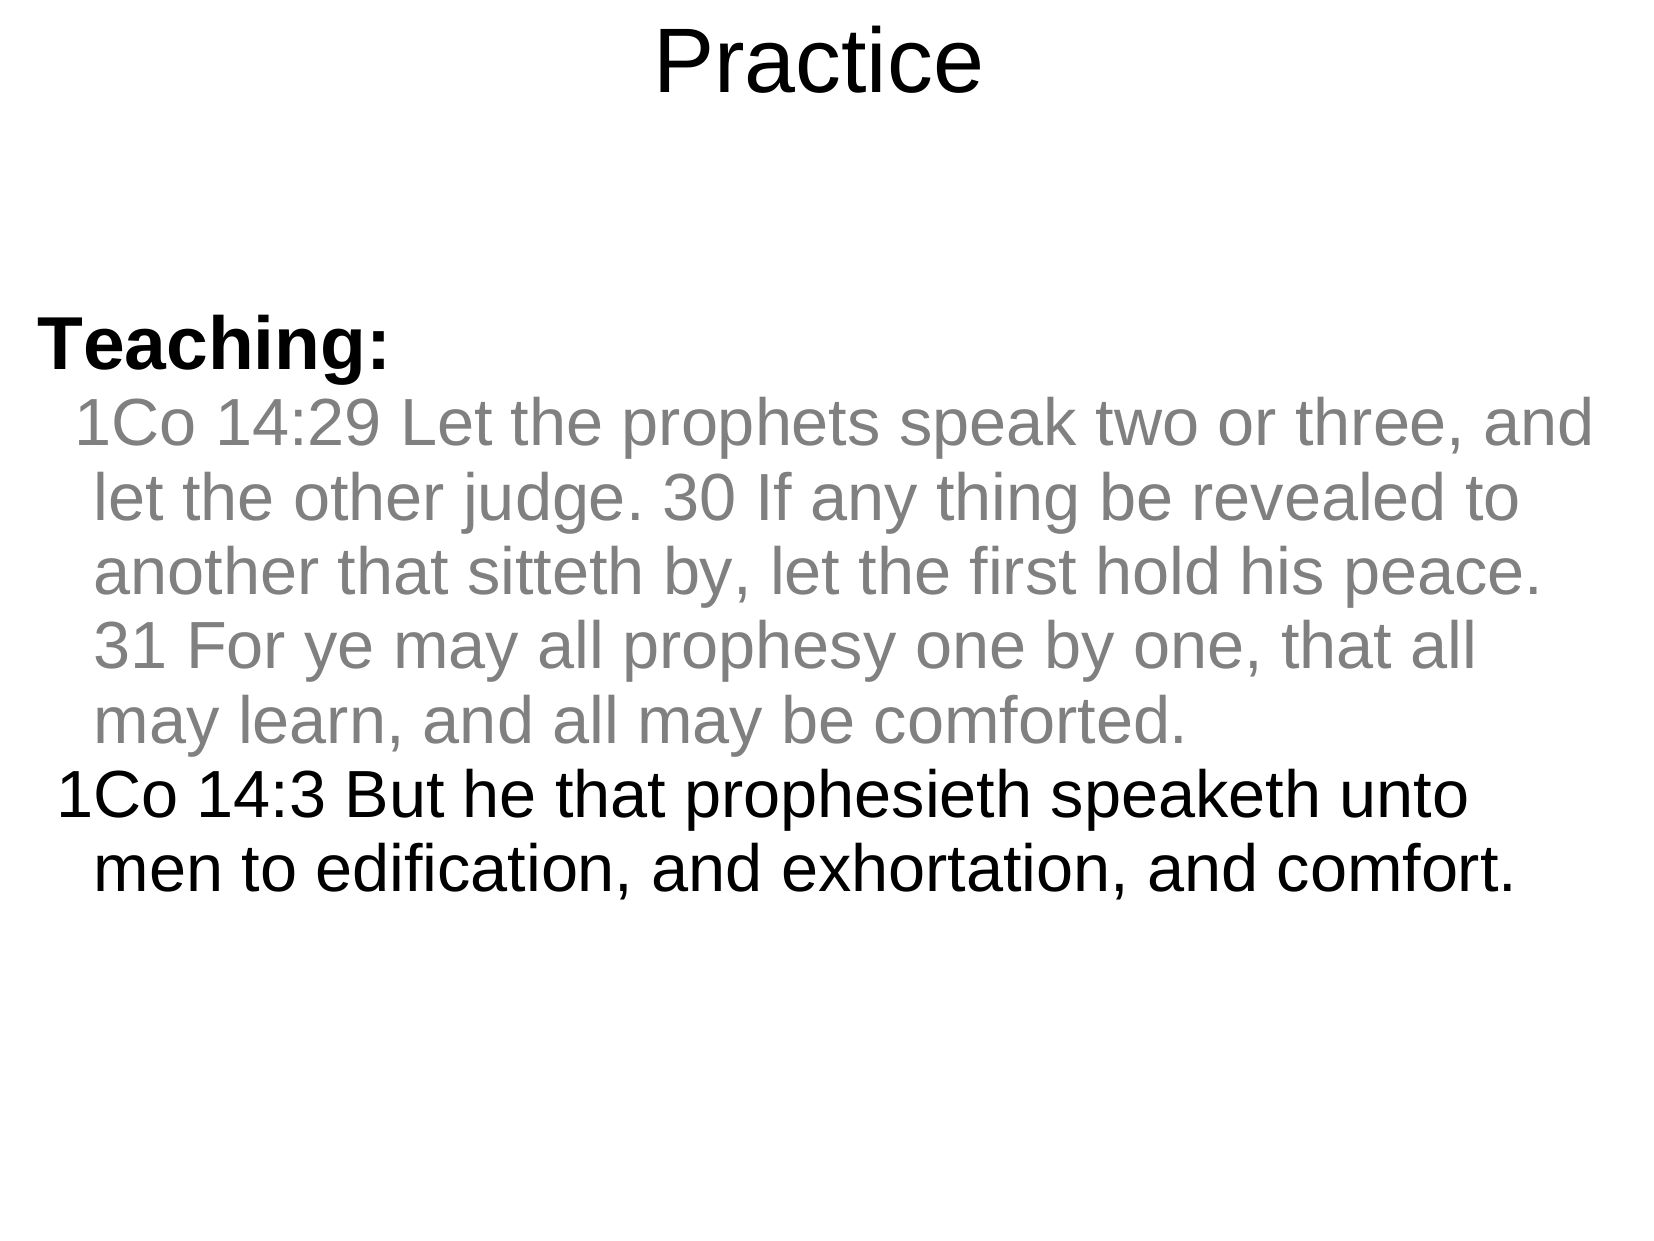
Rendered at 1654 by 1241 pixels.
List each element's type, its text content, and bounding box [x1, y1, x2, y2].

title Practice [75, 0, 1564, 75]
subtitle Teaching: 1Co 14:29 Let the prophets speak two or three, and let the other judge. 30 If any thing be revealed to another that sitteth by, let the first hold his peace. 31 For ye may all prophesy one by one, that all may learn, and all may be comforted. 1Co 14:3 But he that prophesieth speaketh unto men to edification, and exhortation, and comfort. [37, 75, 1601, 1205]
